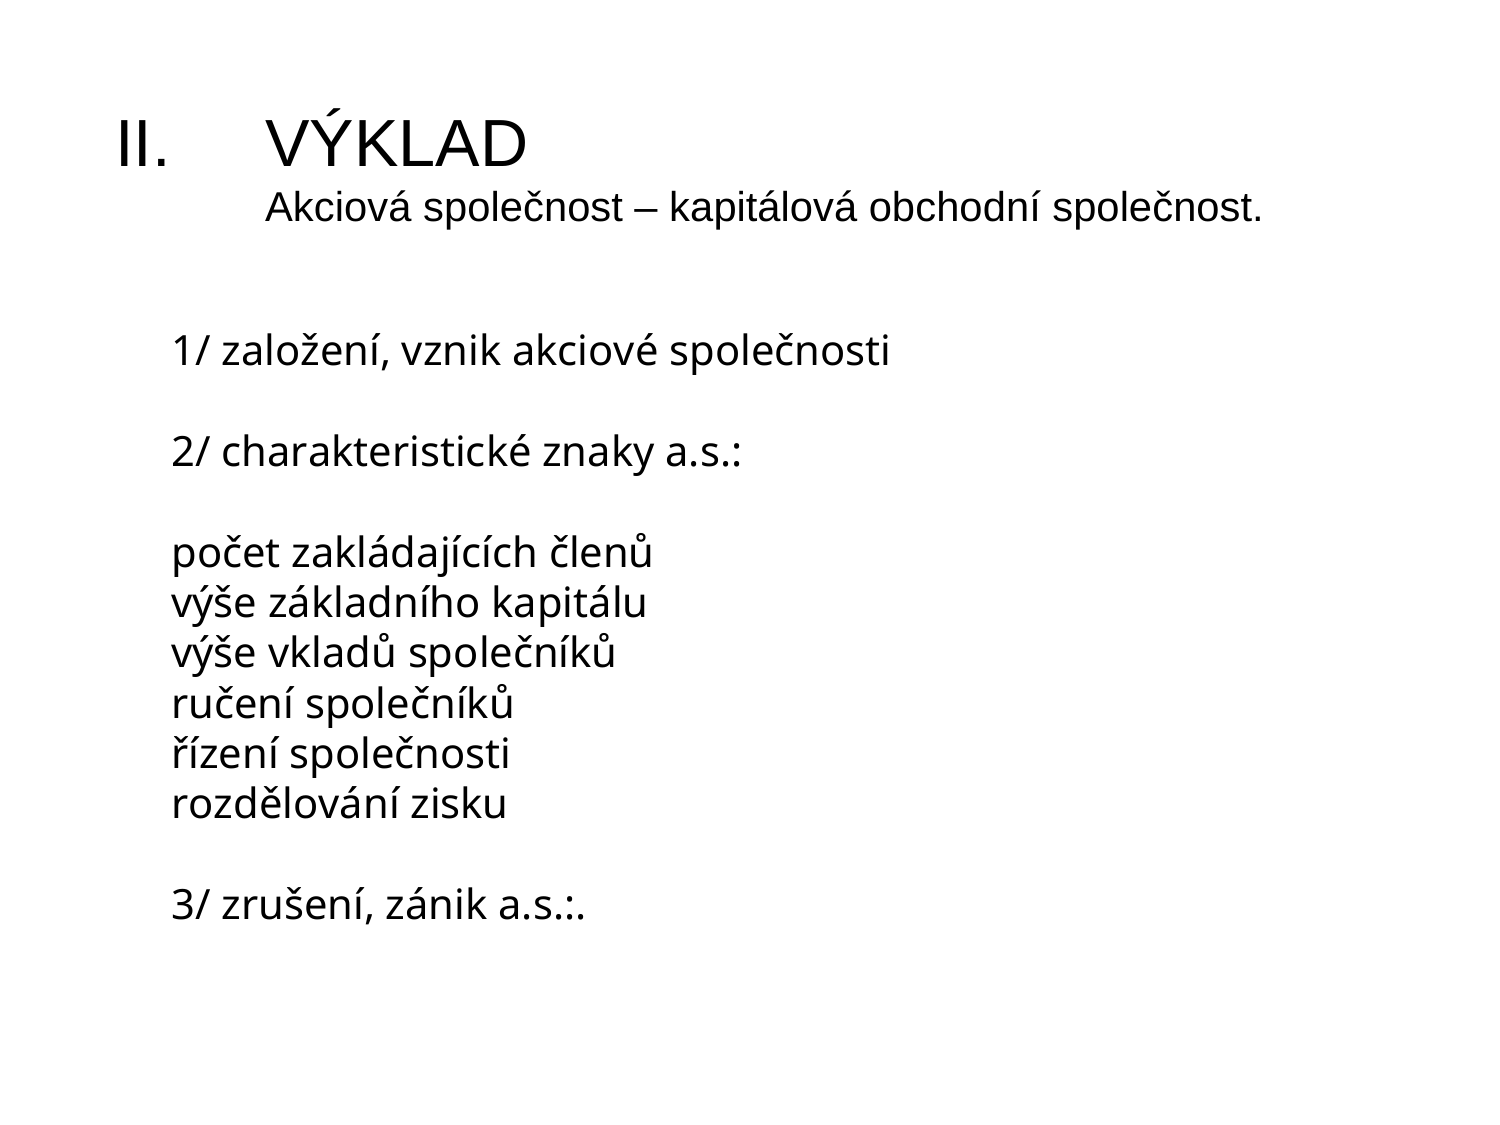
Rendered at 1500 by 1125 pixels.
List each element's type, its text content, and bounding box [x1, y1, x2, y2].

list 1/ založení, vznik akciové společnosti 2/ charakteristické znaky a.s.: počet zakládajících členů výše základního kapitálu výše vkladů společníků ručení společníků řízení společnosti rozdělování zisku 3/ zrušení, zánik a.s.:. [100, 326, 1425, 975]
title VÝKLAD Akciová společnost – kapitálová obchodní společnost. [100, 49, 1425, 237]
